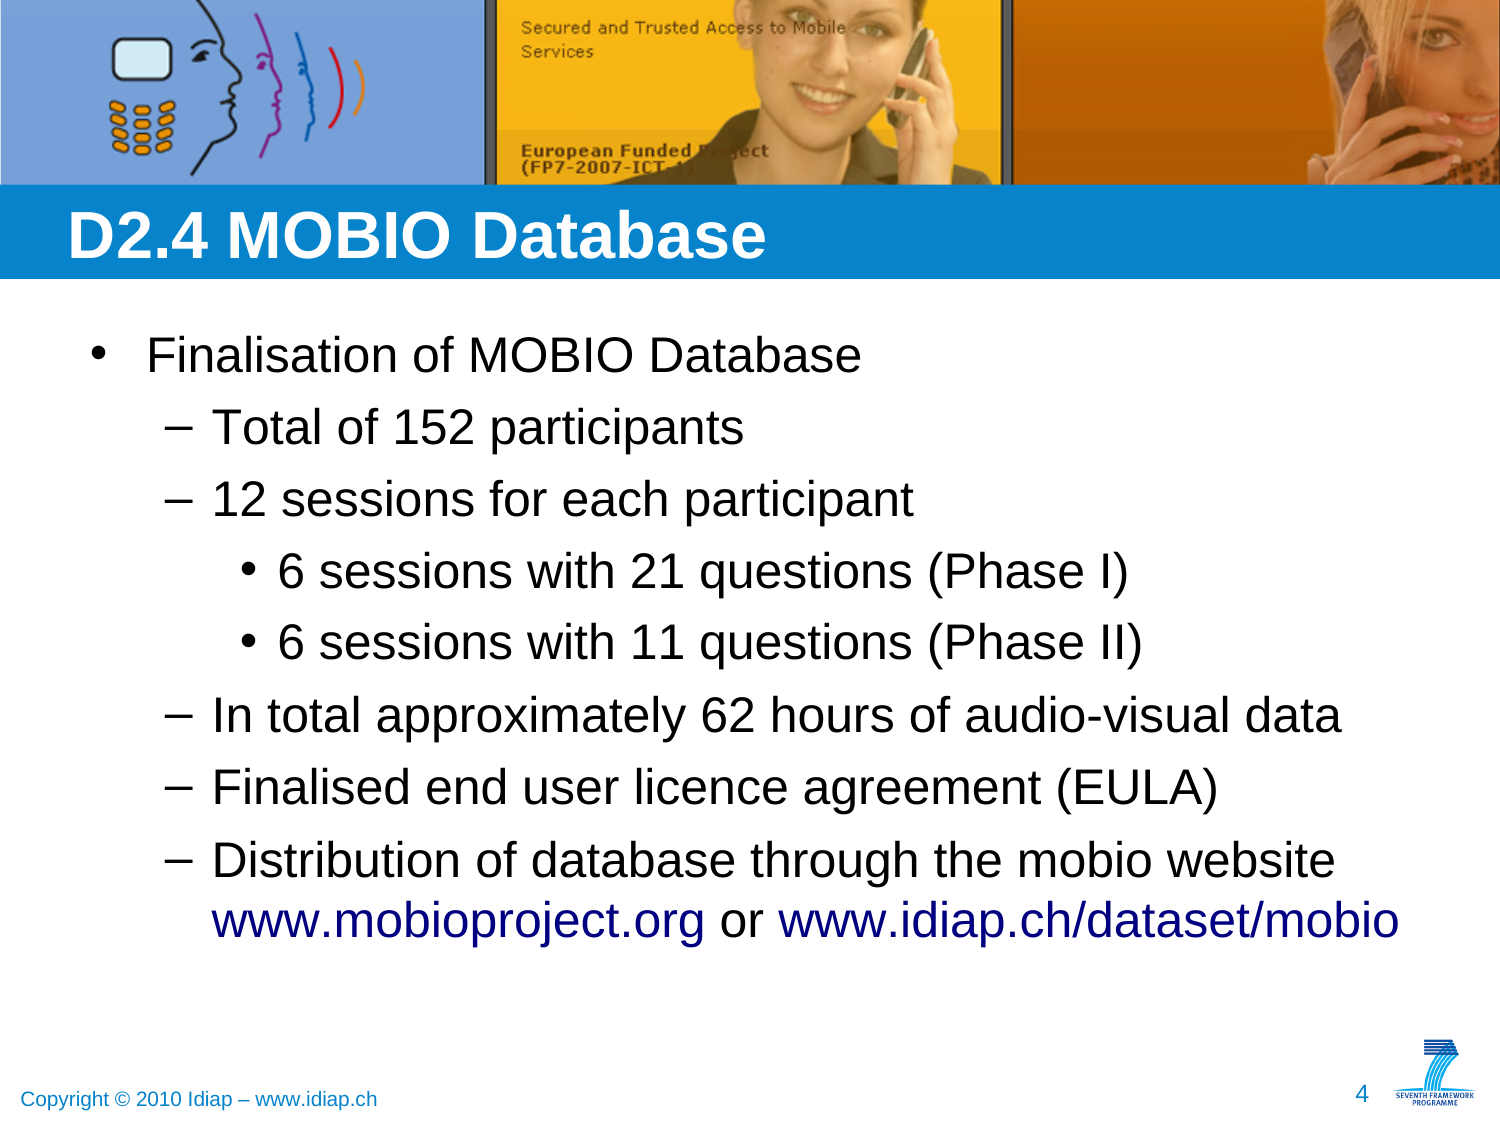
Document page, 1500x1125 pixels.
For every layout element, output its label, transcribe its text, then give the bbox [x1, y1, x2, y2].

list Finalisation of MOBIO Database Total of 152 participants 12 sessions for each participant 6 sessions with 21 questions (Phase I) 6 sessions with 11 questions (Phase II) In total approximately 62 hours of audio-visual data Finalised end user licence agreement (EULA) Distribution of database through the mobio website www.mobioproject.org or www.idiap.ch/dataset/mobio [75, 314, 1447, 1024]
title D2.4 MOBIO Database [53, 184, 1437, 280]
picture [1387, 1034, 1483, 1114]
picture [0, 0, 1500, 184]
